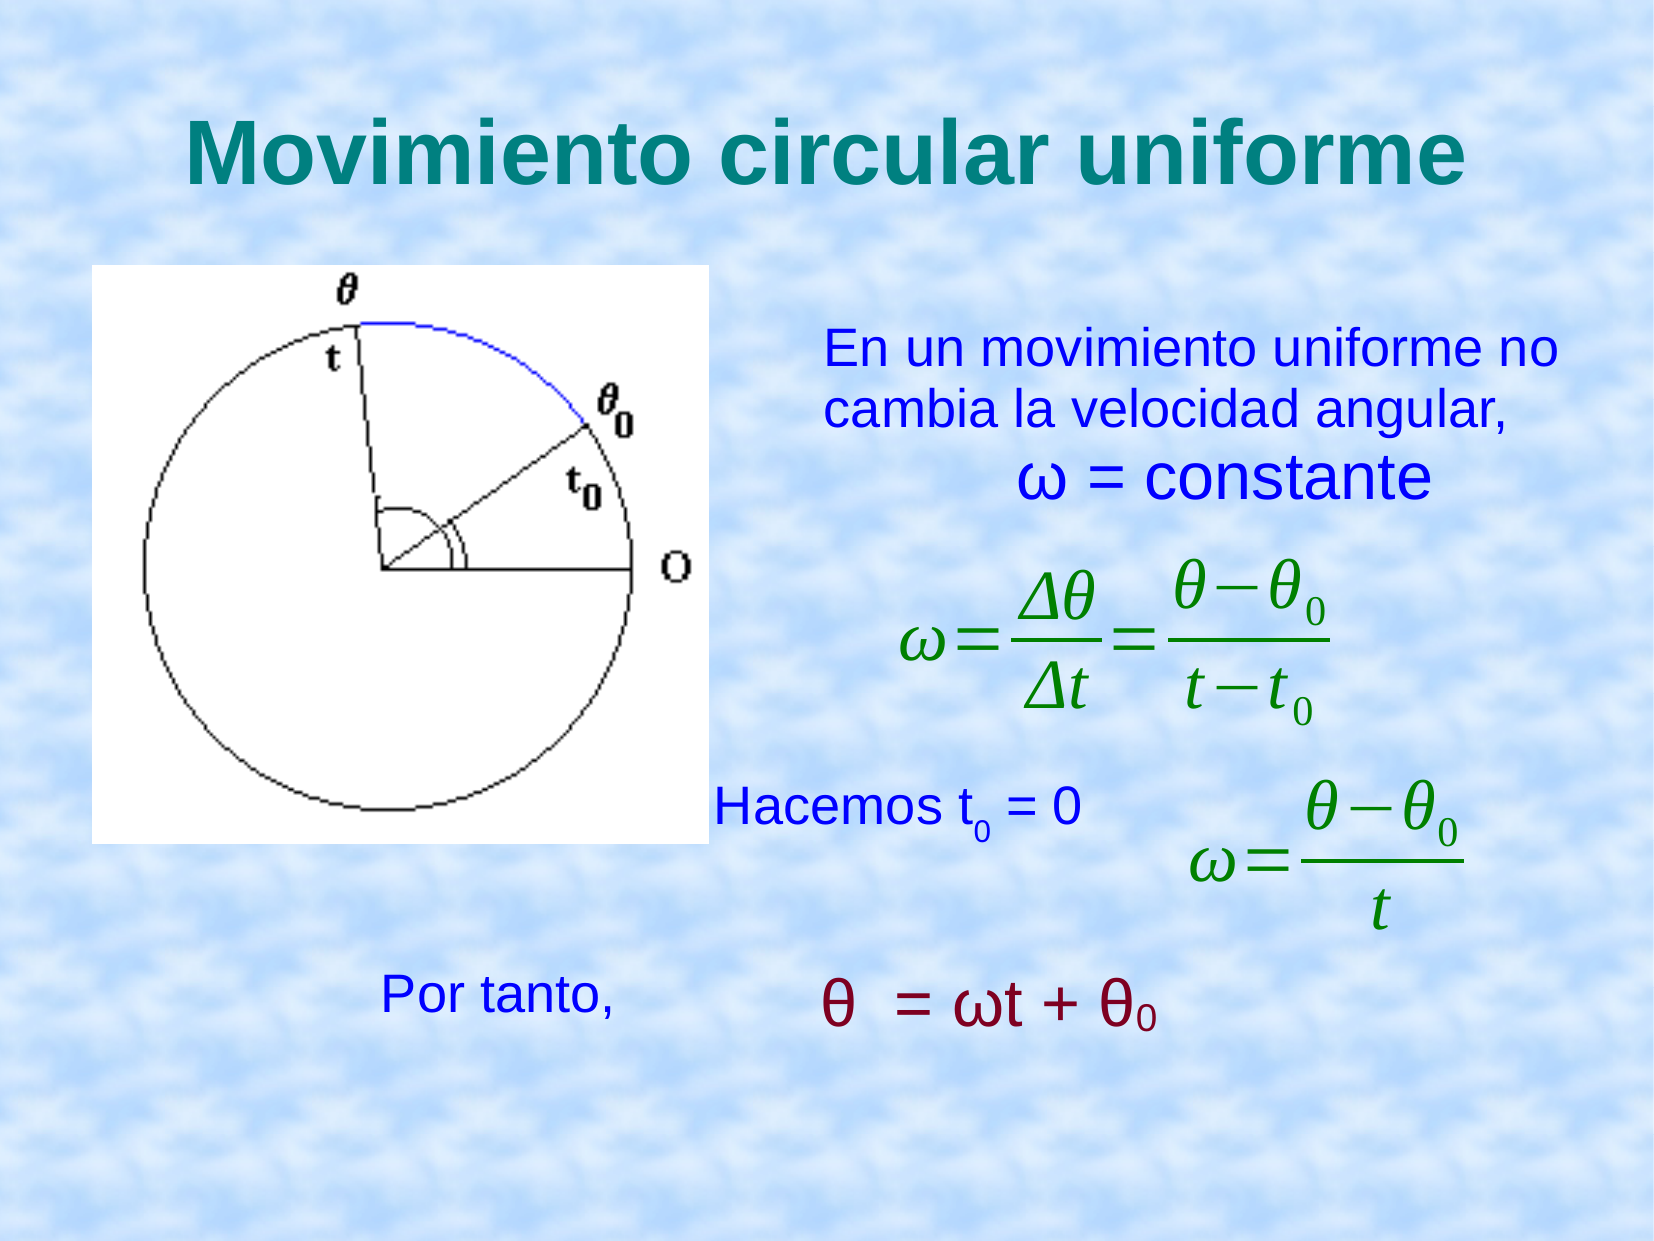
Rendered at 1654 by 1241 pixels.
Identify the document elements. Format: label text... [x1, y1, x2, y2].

chart [891, 546, 1340, 735]
text_box Por tanto, [295, 956, 827, 1093]
text_box En un movimiento uniforme no cambia la velocidad angular, ω = constante [738, 310, 1627, 621]
text_box θ = ωt + θ0 [827, 966, 1241, 1063]
title Movimiento circular uniforme [82, 49, 1571, 257]
picture [0, 0, 1654, 1241]
chart [1181, 767, 1473, 945]
text_box Hacemos t0 = 0 [628, 767, 1181, 857]
